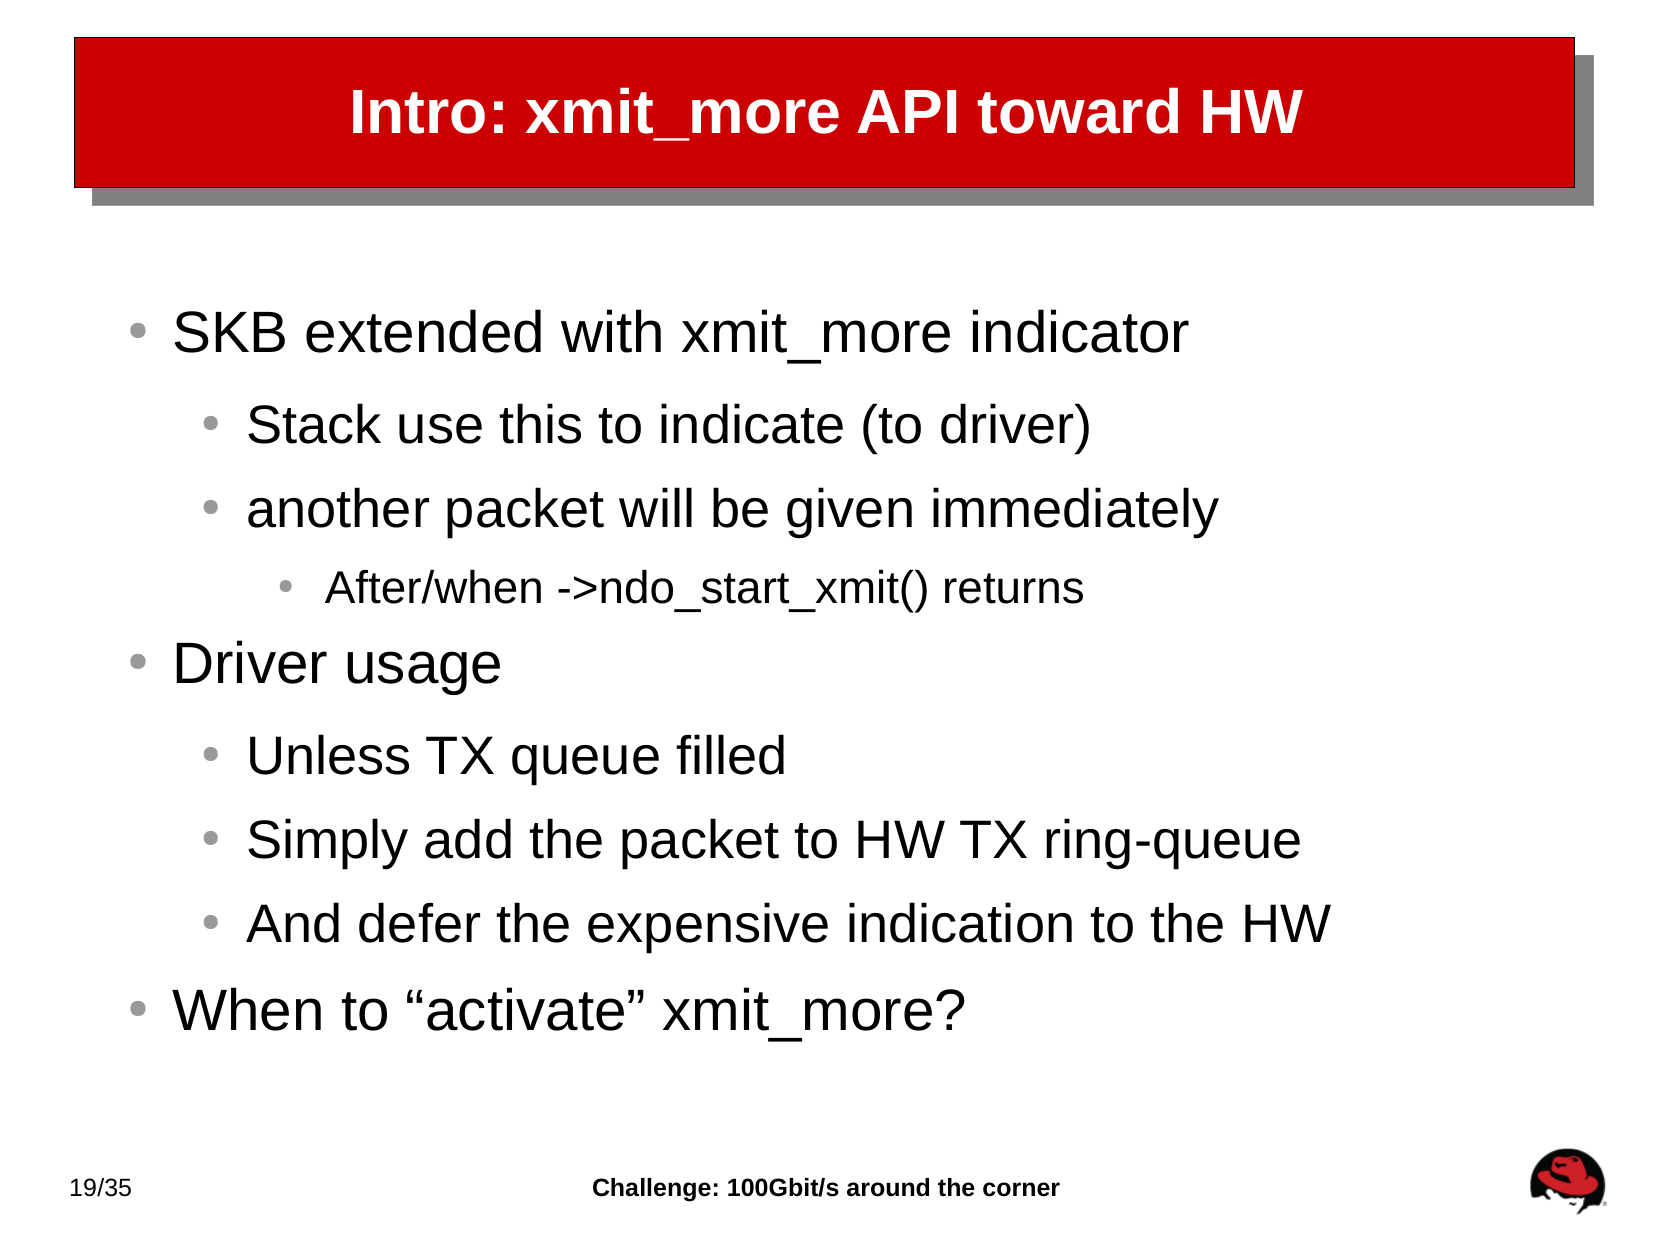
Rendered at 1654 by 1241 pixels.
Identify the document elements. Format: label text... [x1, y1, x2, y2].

list SKB extended with xmit_more indicator Stack use this to indicate (to driver) another packet will be given immediately After/when ->ndo_start_xmit() returns Driver usage Unless TX queue filled Simply add the packet to HW TX ring-queue And defer the expensive indication to the HW When to “activate” xmit_more? [112, 299, 1538, 1130]
picture [1529, 1146, 1613, 1224]
title Intro: xmit_more API toward HW [116, 37, 1538, 188]
